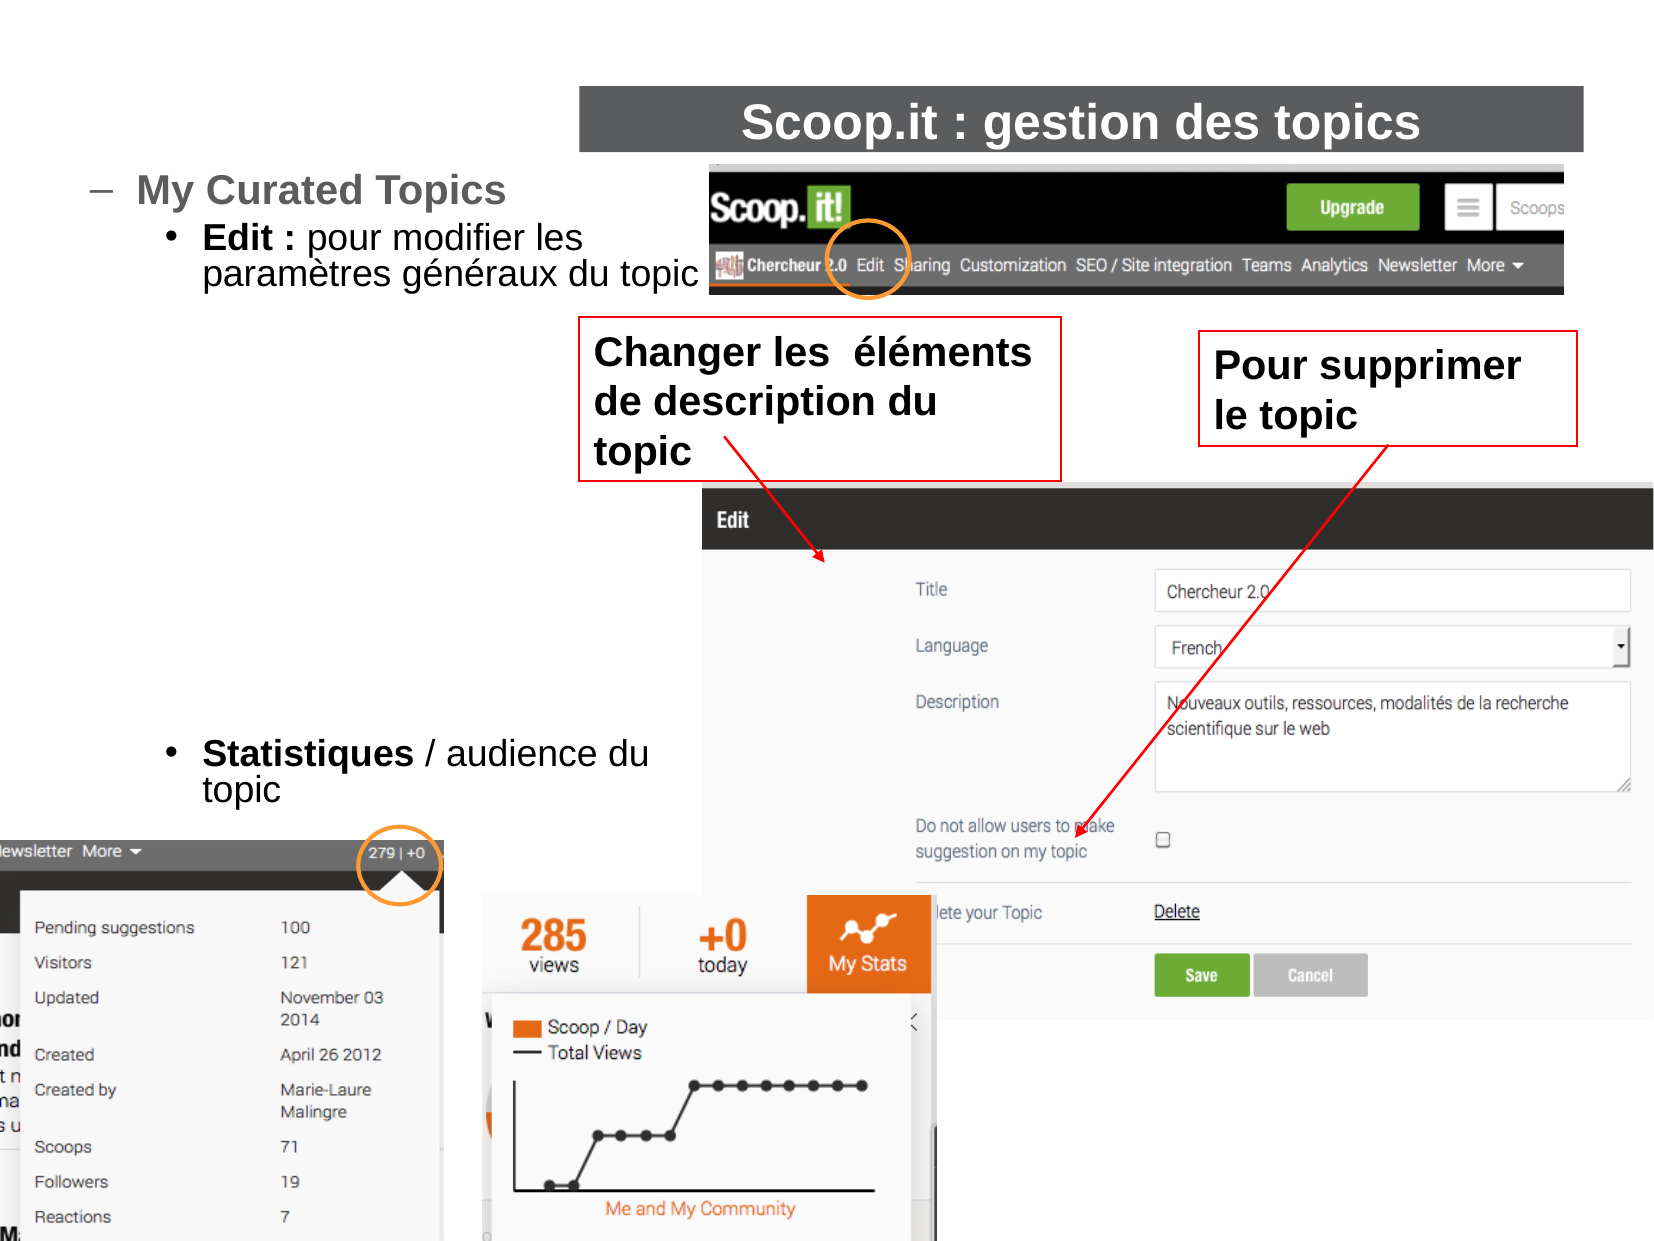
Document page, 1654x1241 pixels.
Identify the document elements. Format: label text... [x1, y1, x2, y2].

text_box Changer les éléments de description du topic [578, 316, 1062, 482]
picture [435, 840, 444, 864]
text_box Scoop.it : gestion des topics [579, 86, 1584, 153]
picture [0, 840, 444, 1241]
text_box My Curated Topics Edit : pour modifier les paramètres généraux du topic [0, 165, 775, 427]
picture [361, 840, 438, 902]
picture [709, 164, 1564, 295]
picture [482, 482, 1654, 1241]
text_box Pour supprimer le topic [1198, 330, 1577, 446]
picture [829, 223, 907, 295]
text_box Statistiques / audience du topic [0, 730, 717, 862]
